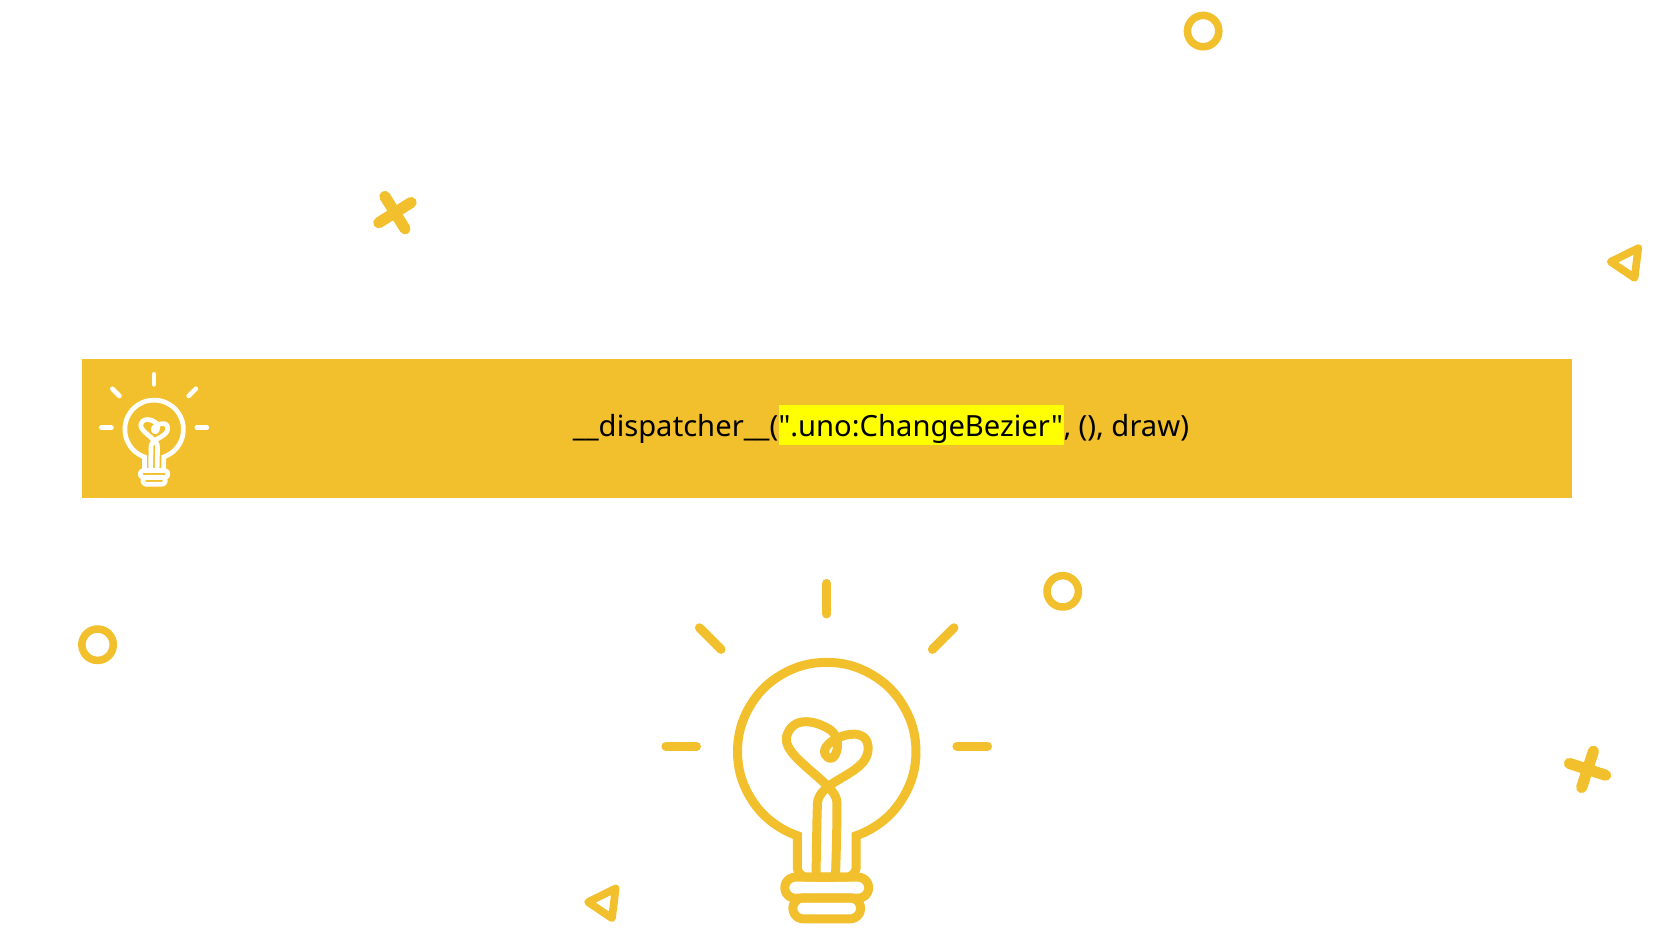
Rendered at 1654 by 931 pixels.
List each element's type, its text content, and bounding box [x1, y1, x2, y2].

text_box __dispatcher__(".uno:ChangeBezier", (), draw) [446, 333, 1309, 517]
